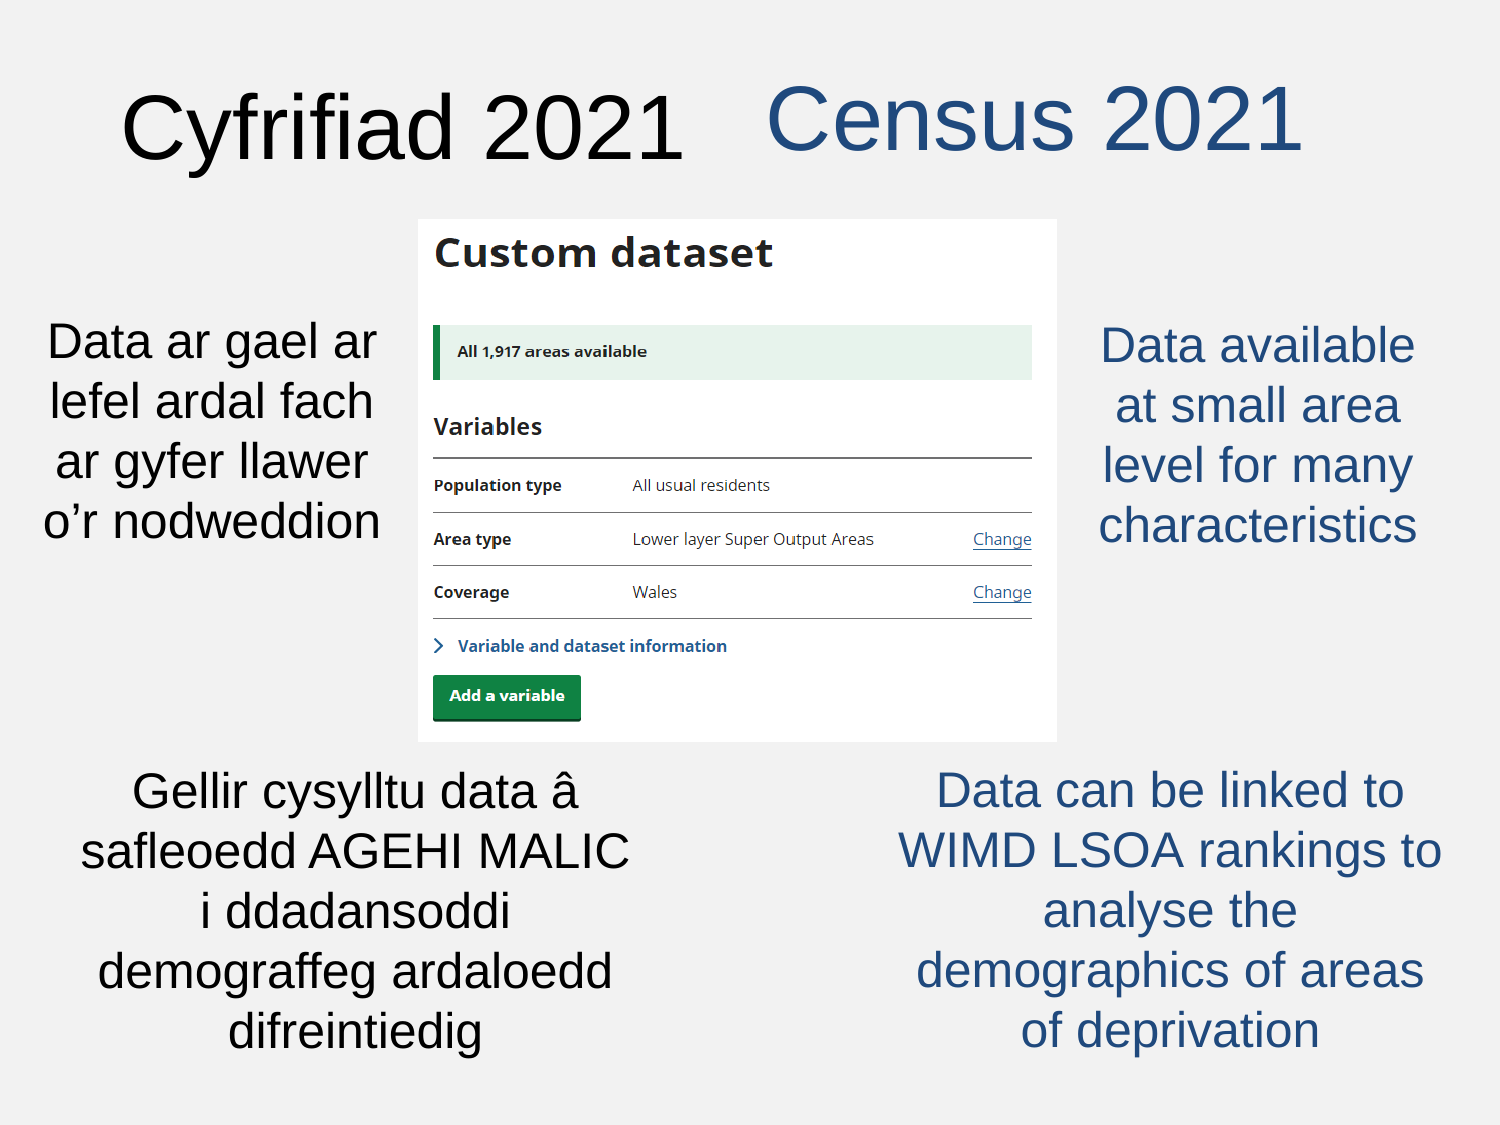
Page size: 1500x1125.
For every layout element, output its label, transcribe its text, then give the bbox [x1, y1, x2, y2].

text_box Cyfrifiad 2021 [105, 60, 744, 187]
text_box Data ar gael ar lefel ardal fach ar gyfer llawer o’r nodweddion [22, 301, 402, 559]
text_box Data can be linked to WIMD LSOA rankings to analyse the demographics of areas of deprivation [879, 750, 1462, 1069]
text_box Census 2021 [750, 51, 1462, 178]
text_box Gellir cysylltu data â safleoedd AGEHI MALIC i ddadansoddi demograffeg ardaloedd difreintiedig [64, 751, 647, 1070]
text_box Data available at small area level for many characteristics [1068, 305, 1448, 563]
picture [418, 219, 1057, 742]
